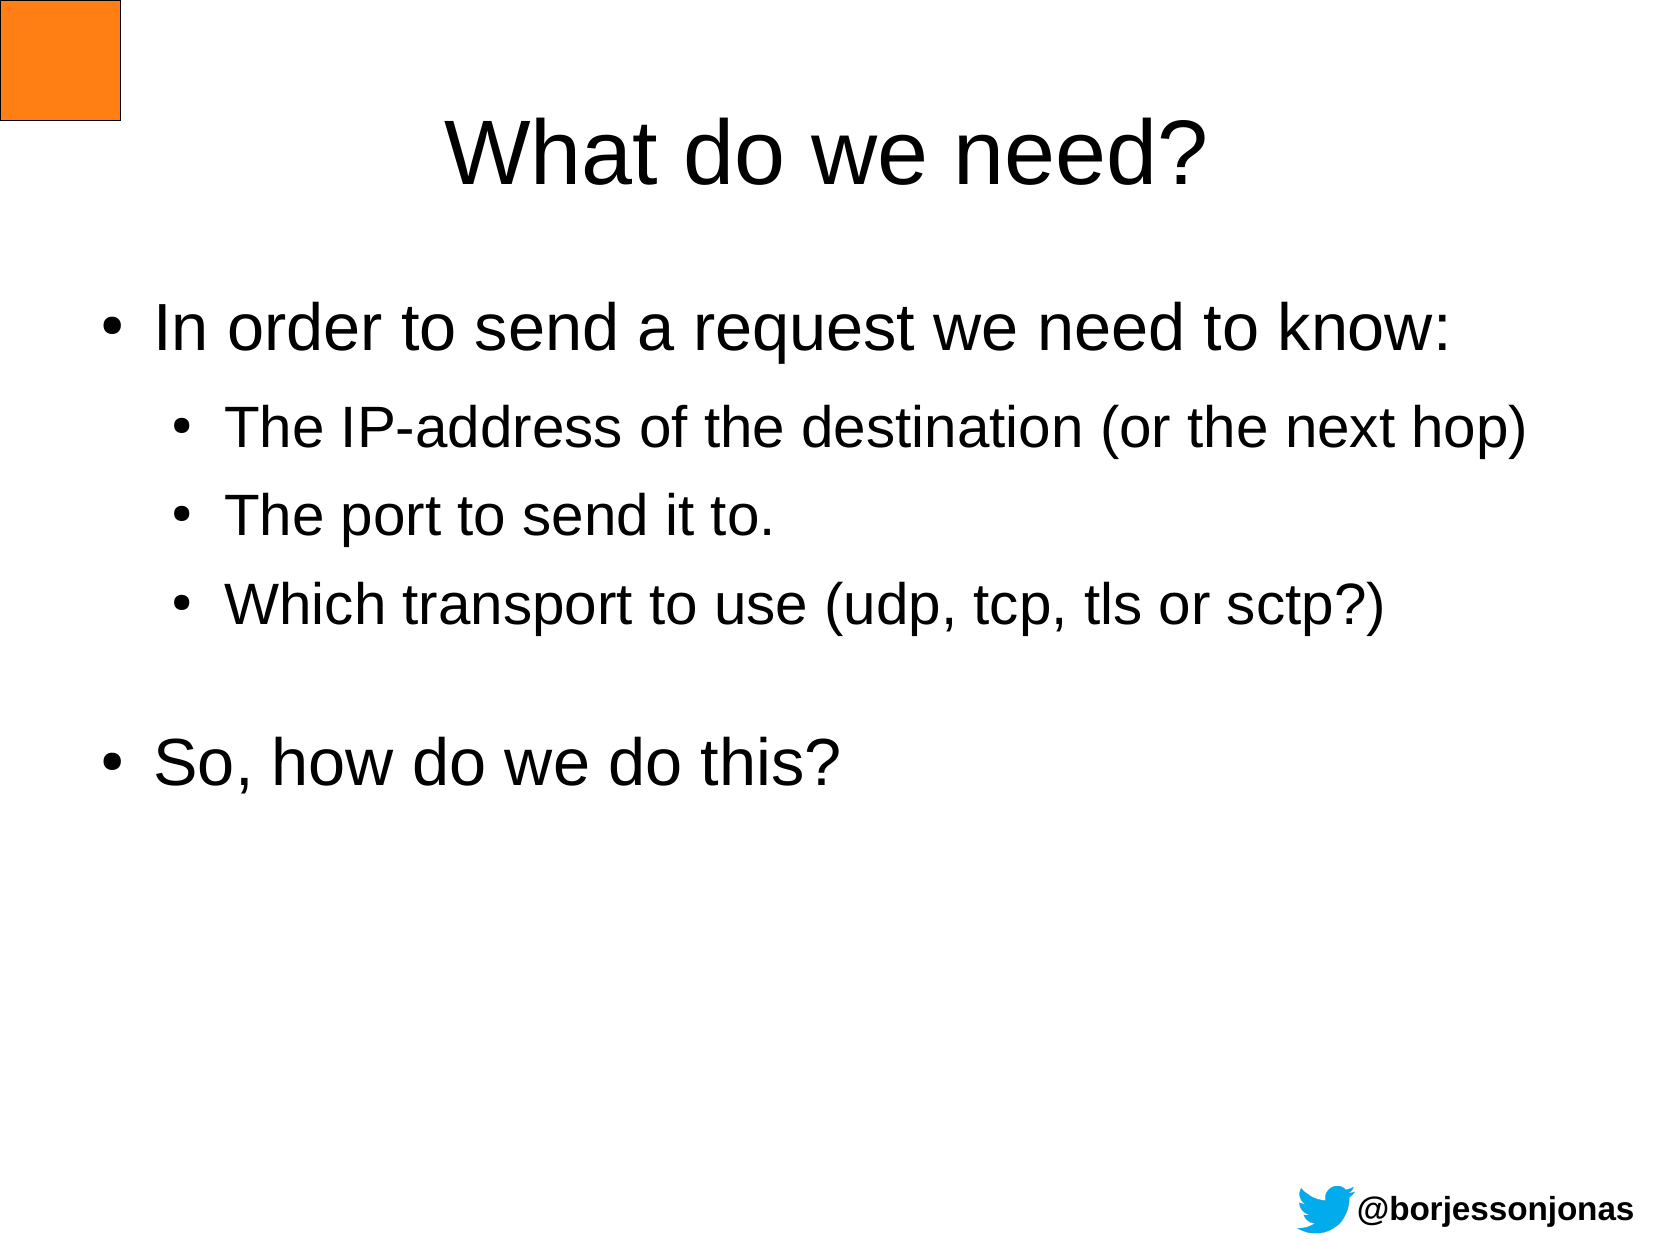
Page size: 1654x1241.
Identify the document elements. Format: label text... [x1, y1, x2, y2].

picture [1277, 1160, 1375, 1241]
list In order to send a request we need to know: The IP-address of the destination (or the next hop) The port to send it to. Which transport to use (udp, tcp, tls or sctp?) So, how do we do this? [82, 290, 1571, 1109]
title What do we need? [82, 49, 1571, 257]
